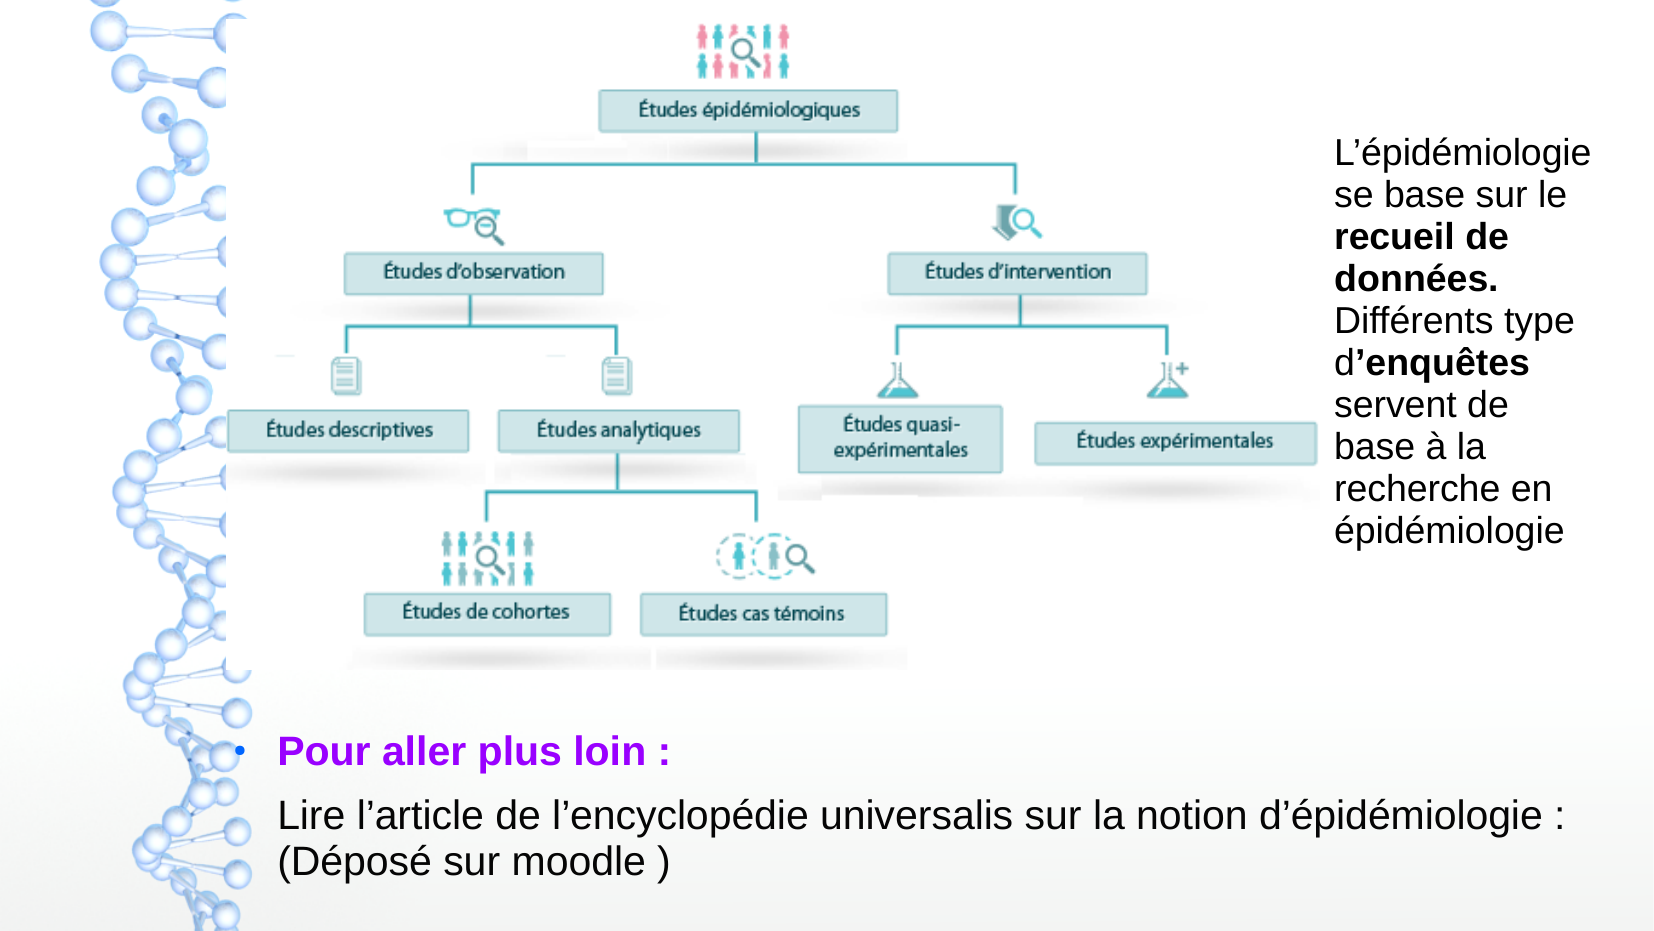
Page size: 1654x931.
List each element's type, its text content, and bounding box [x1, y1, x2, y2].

list Pour aller plus loin : Lire l’article de l’encyclopédie universalis sur la notion d’épidémiologie : (Déposé sur moodle ) [219, 728, 1615, 886]
picture [0, 0, 1654, 931]
text_box L’épidémiologie se base sur le recueil de données. Différents type d’enquêtes servent de base à la recherche en épidémiologie [1319, 124, 1615, 663]
